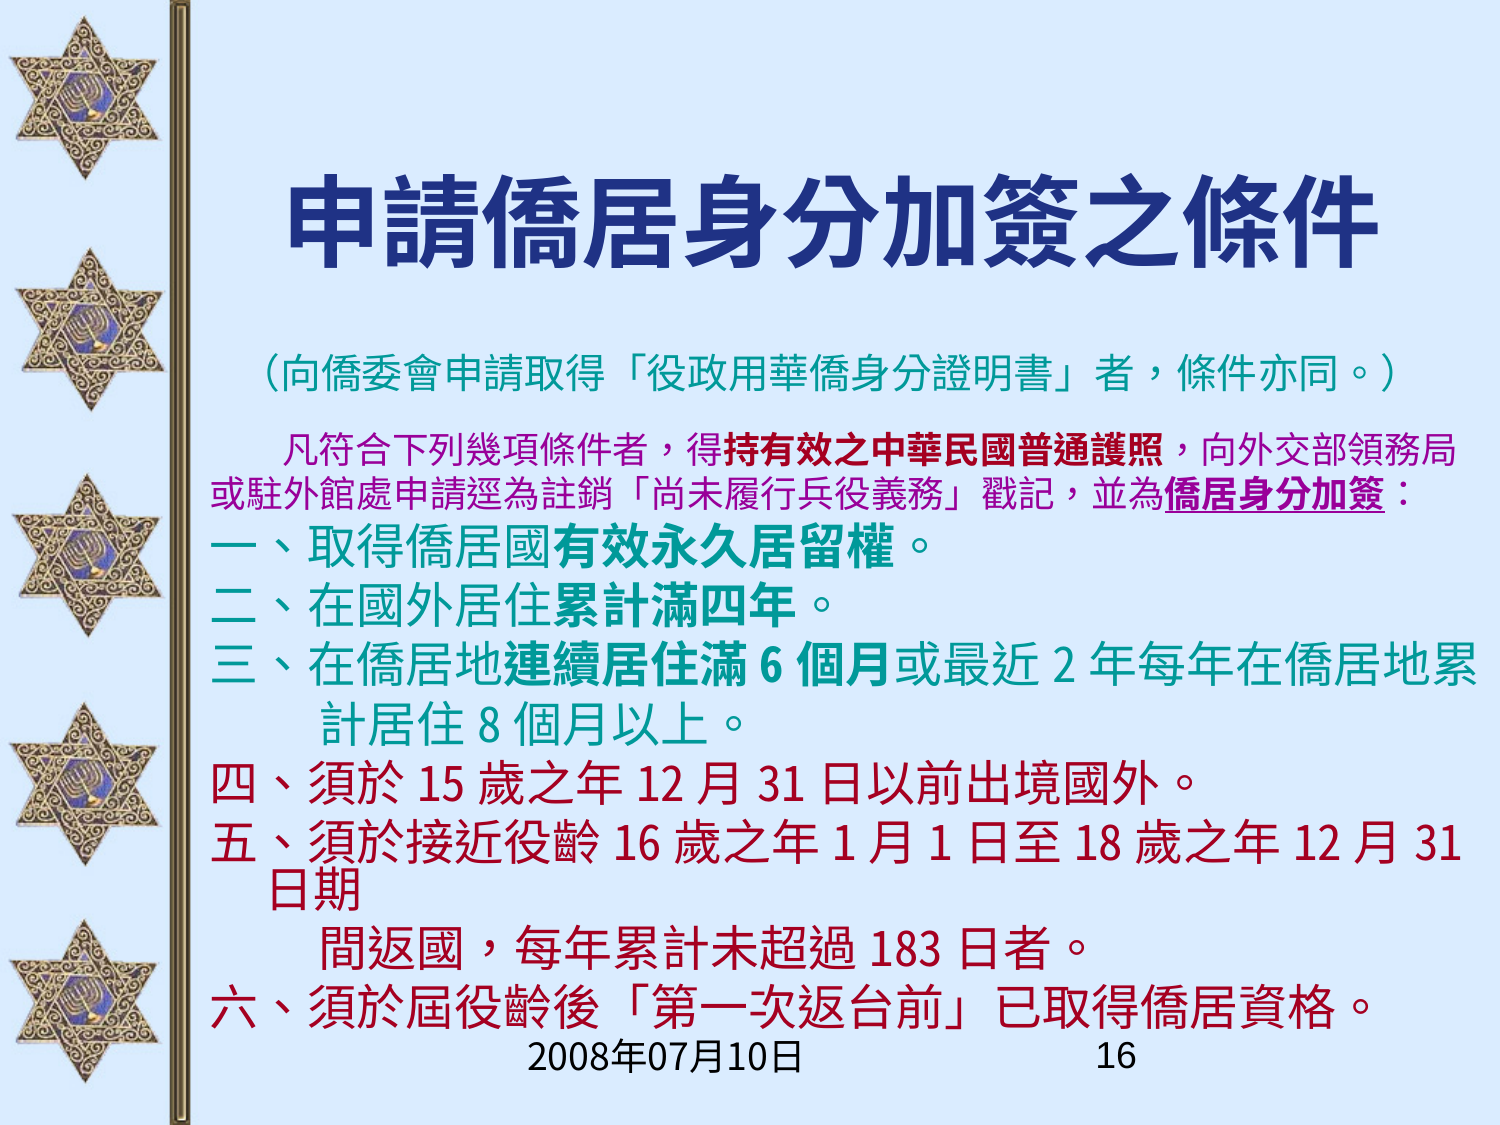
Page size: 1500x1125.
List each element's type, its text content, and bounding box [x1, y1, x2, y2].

picture [0, 0, 1500, 1125]
title 申請僑居身分加簽之條件 [262, 125, 1401, 313]
list （向僑委會申請取得「役政用華僑身分證明書」者，條件亦同。） 凡符合下列幾項條件者，得持有效之中華民國普通護照，向外交部領務局 或駐外館處申請逕為註銷「尚未履行兵役義務」戳記，並為僑居身分加簽： 一、取得僑居國有效永久居留權。 二、在國外居住累計滿四年。 三、在僑居地連續居住滿6個月或最近2年每年在僑居地累 計居住8個月以上。 四、須於15歲之年12月31日以前出境國外。 五、須於接近役齡16歲之年1月1日至18歲之年12月31日期 間返國，每年累計未超過183日者。 六、須於屆役齡後「第一次返台前」已取得僑居資格。 [194, 350, 1500, 1080]
